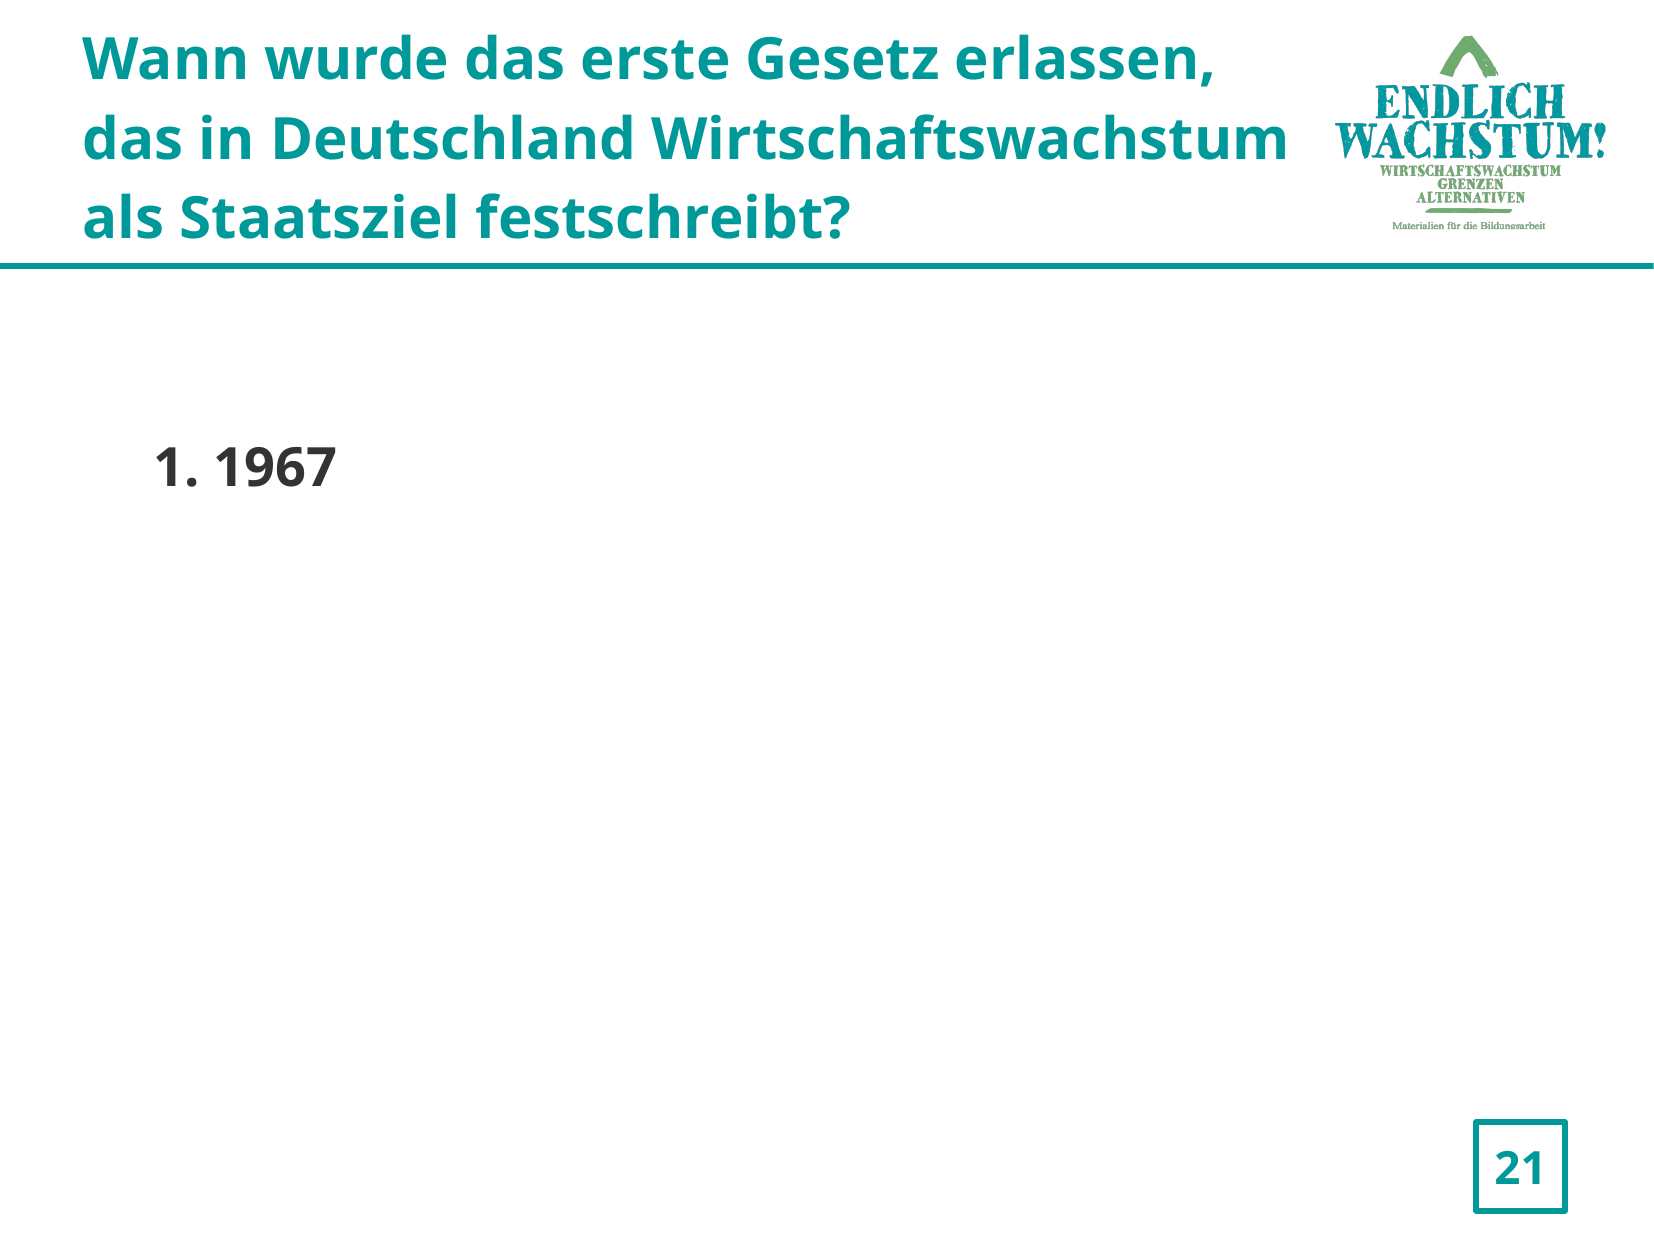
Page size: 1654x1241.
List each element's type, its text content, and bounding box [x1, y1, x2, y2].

picture [1334, 35, 1607, 231]
title Wann wurde das erste Gesetz erlassen, das in Deutschland Wirtschaftswachstum als Staatsziel festschreibt? [82, 0, 1300, 273]
list 1. 1967 [82, 324, 1571, 1045]
